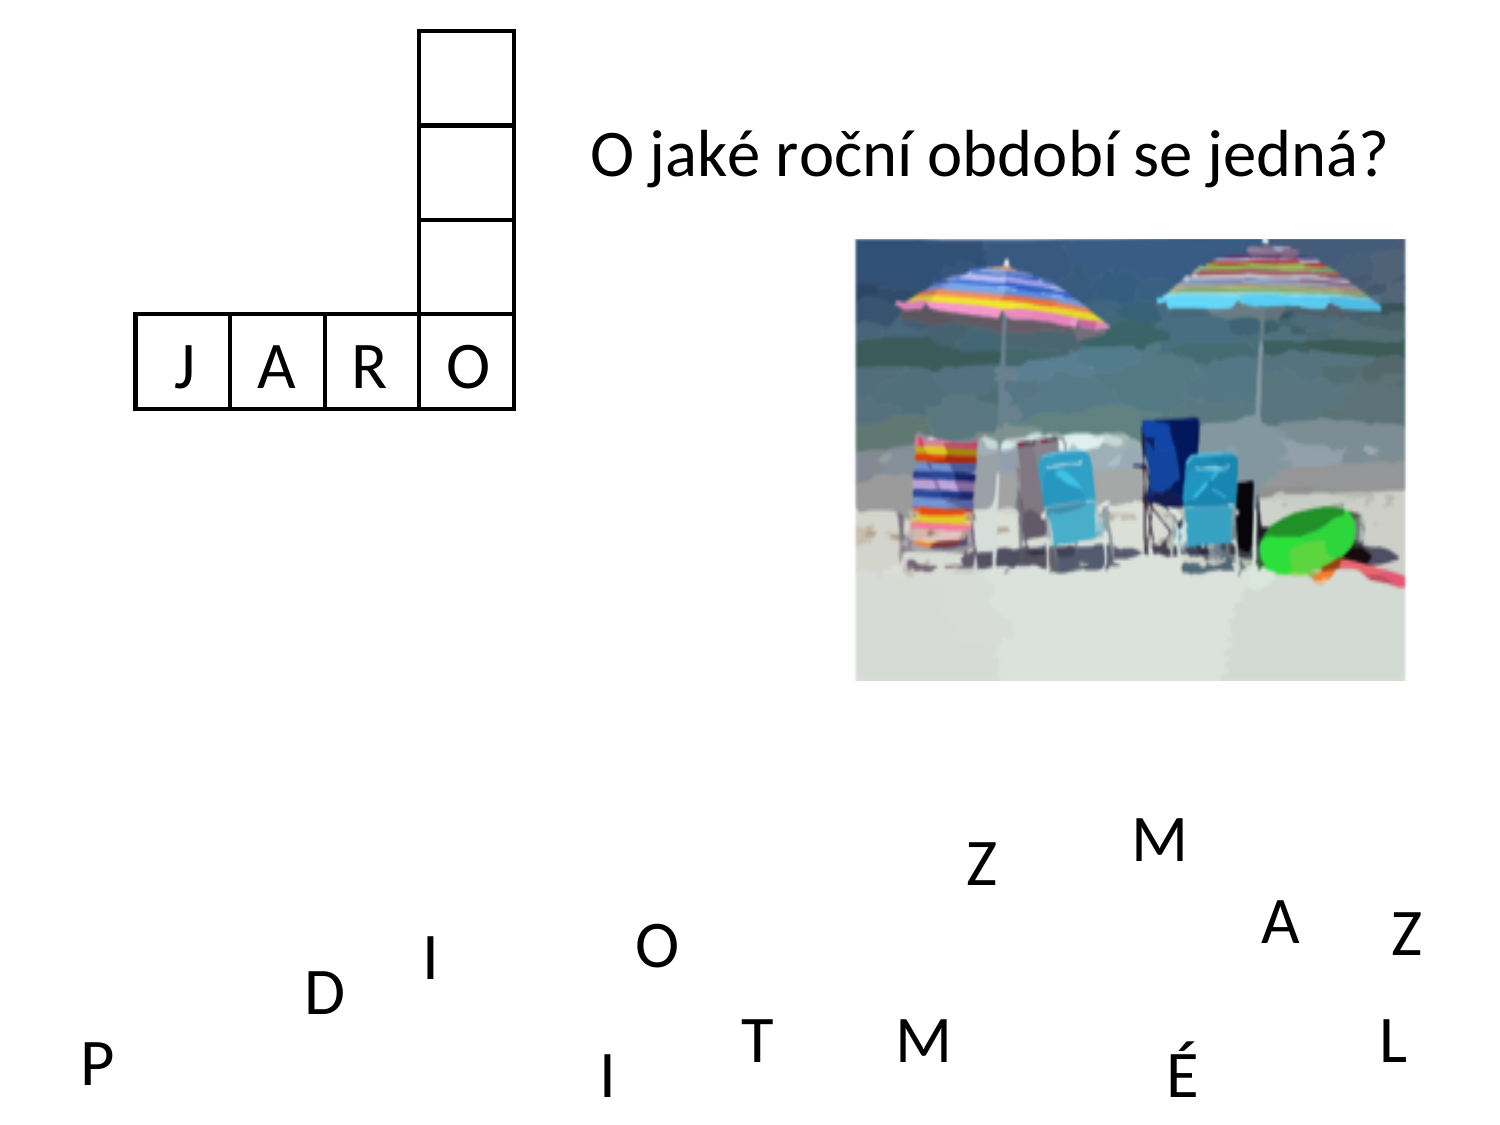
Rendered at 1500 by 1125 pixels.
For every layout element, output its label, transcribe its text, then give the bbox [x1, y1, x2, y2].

text_box Z [1376, 881, 1438, 977]
text_box L [1364, 987, 1423, 1084]
text_box O jaké roční období se jedná? [575, 101, 1406, 198]
text_box [403, 31, 514, 409]
text_box M [880, 987, 968, 1084]
text_box I [408, 904, 455, 1001]
text_box [311, 314, 336, 409]
text_box D [289, 940, 361, 1036]
text_box [211, 314, 242, 409]
text_box O [620, 893, 710, 989]
text_box J [159, 314, 211, 410]
text_box R [336, 314, 403, 410]
text_box Z [951, 810, 1013, 907]
text_box [135, 314, 159, 409]
text_box O [431, 314, 506, 410]
text_box M [1116, 786, 1204, 883]
picture [826, 240, 1422, 681]
text_box [797, 90, 1465, 240]
text_box A [1246, 869, 1315, 965]
text_box I [585, 1023, 632, 1119]
text_box T [726, 987, 790, 1084]
text_box A [242, 314, 311, 410]
text_box P [65, 1011, 130, 1107]
text_box É [1152, 1023, 1215, 1119]
